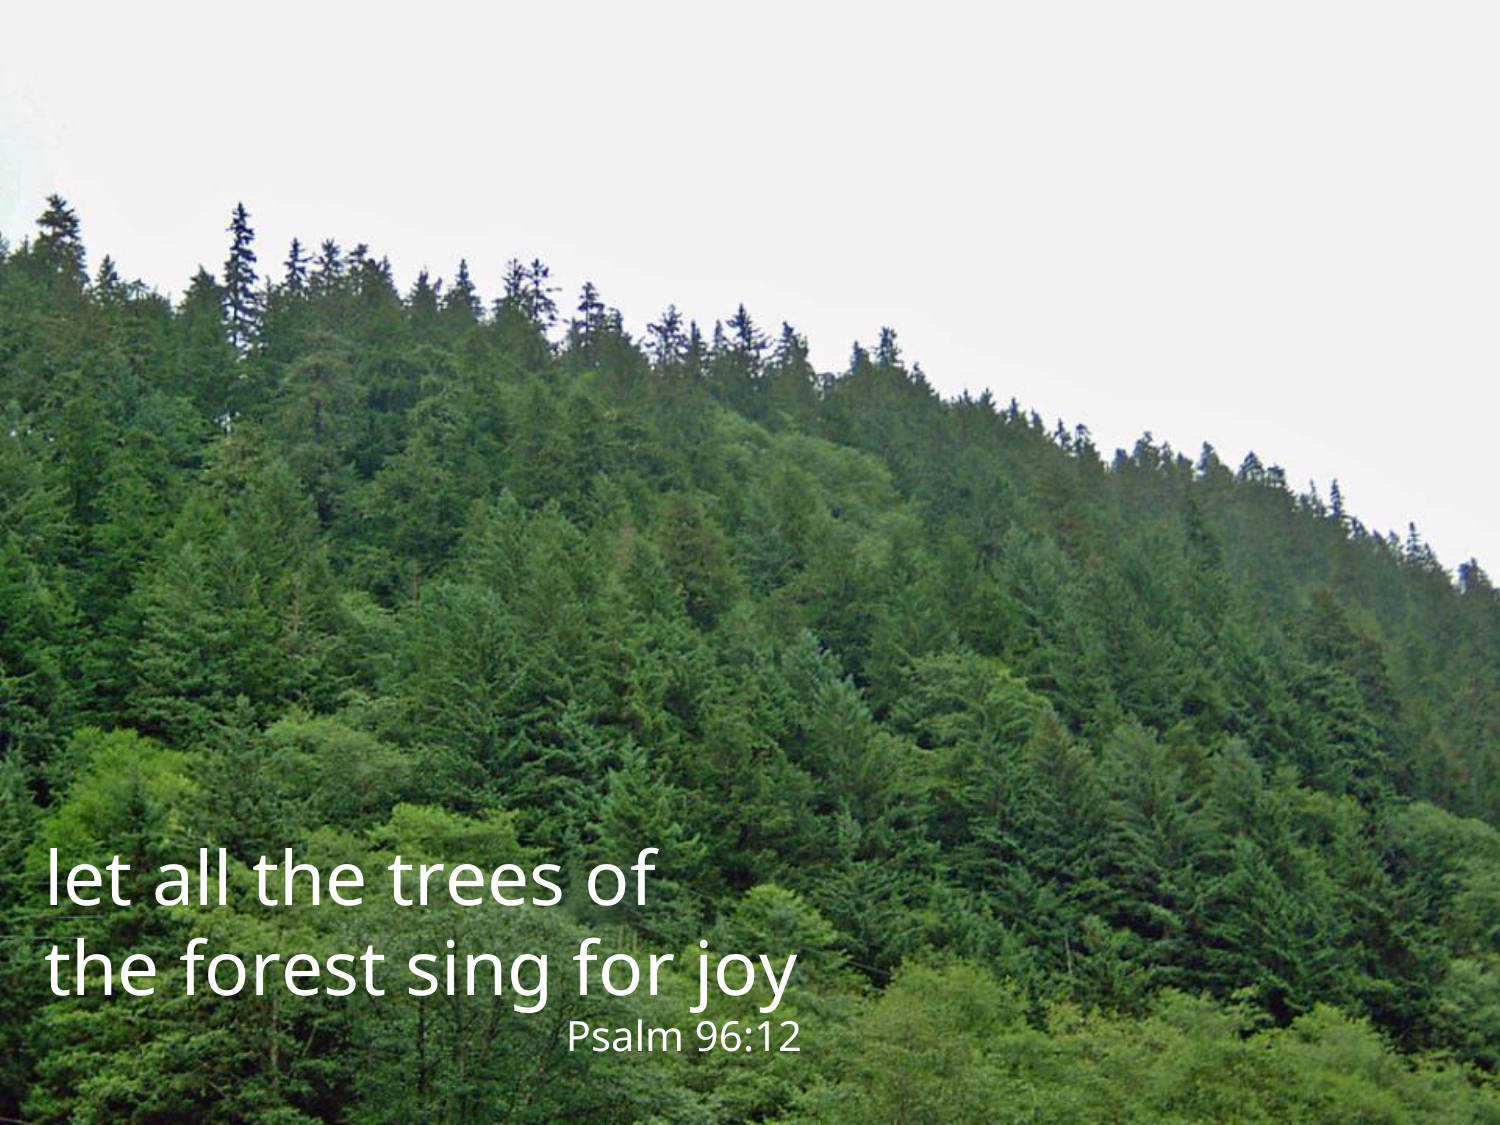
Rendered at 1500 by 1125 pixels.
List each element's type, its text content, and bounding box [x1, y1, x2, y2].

text_box let all the trees of the forest sing for joy Psalm 96:12 [29, 822, 839, 1068]
picture [0, 0, 1500, 1125]
